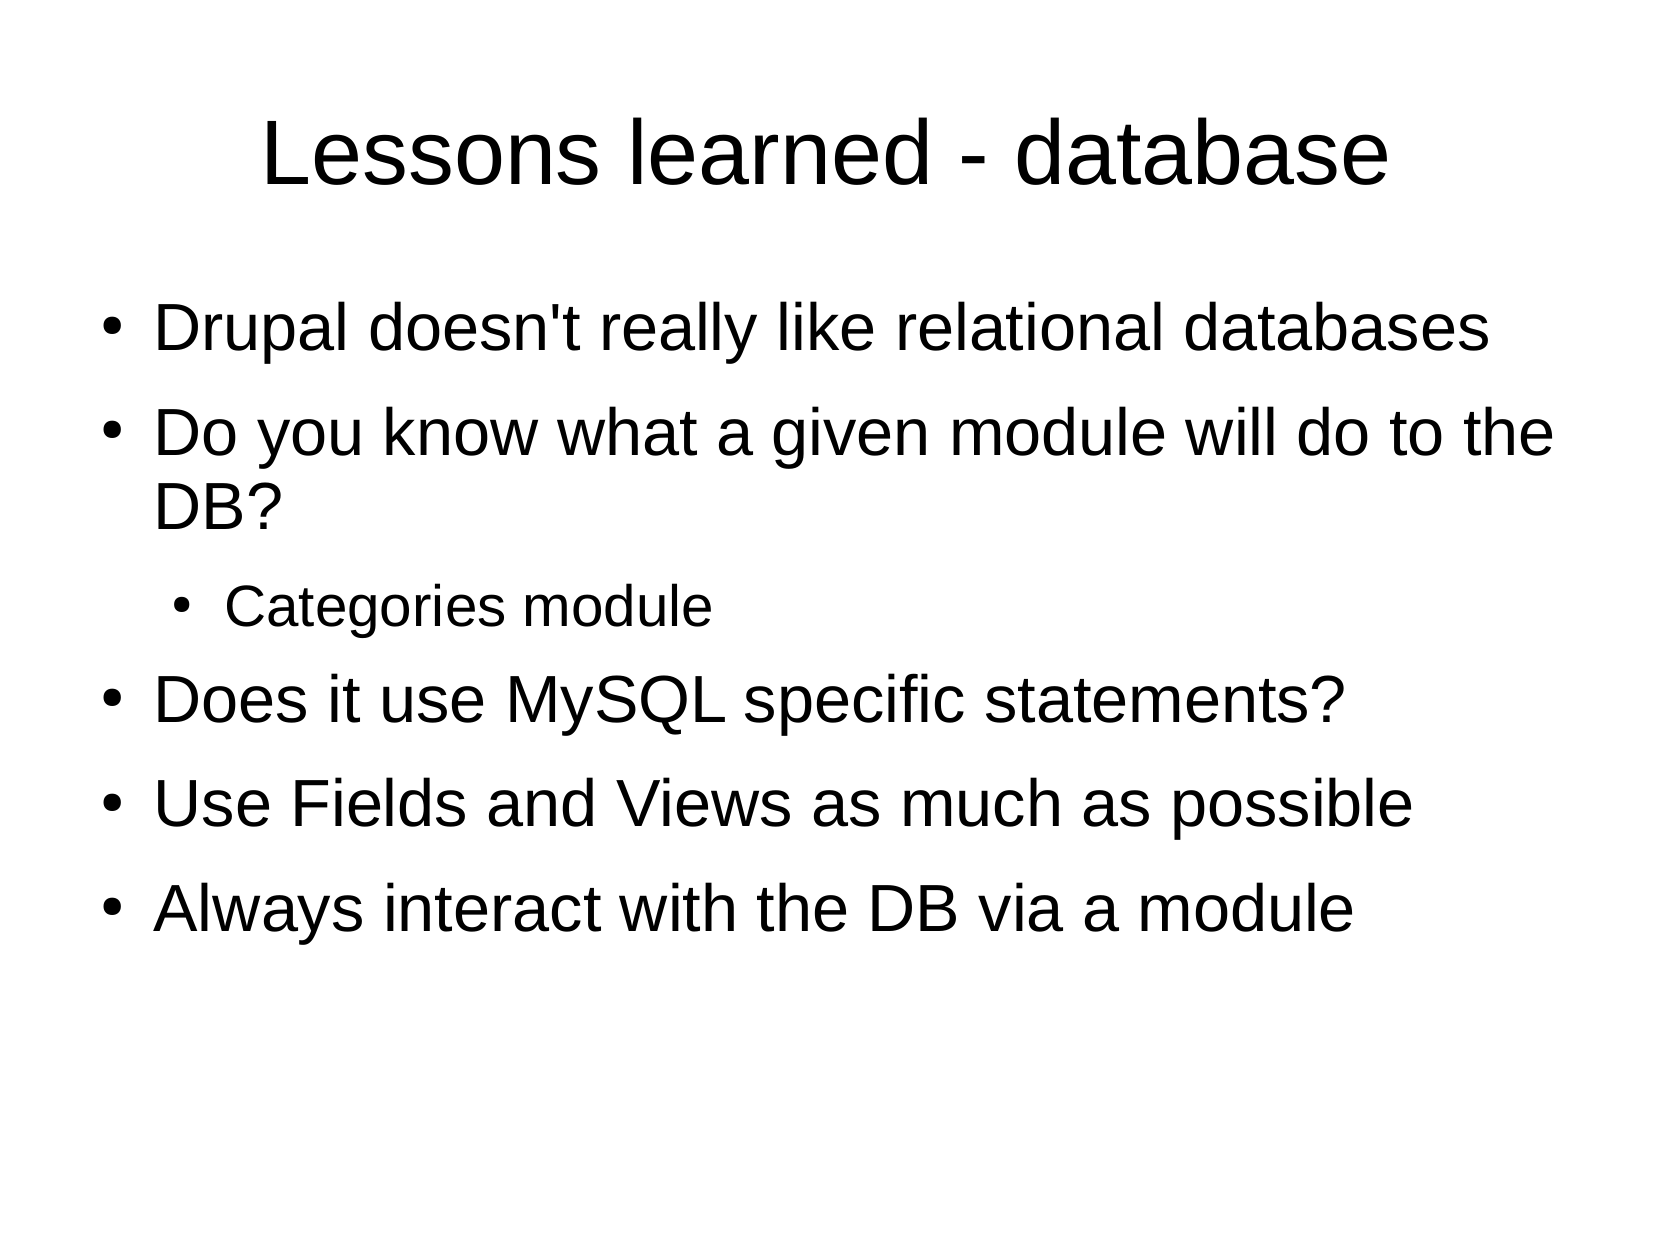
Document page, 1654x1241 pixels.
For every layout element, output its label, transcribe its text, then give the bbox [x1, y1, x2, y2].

list Drupal doesn't really like relational databases Do you know what a given module will do to the DB? Categories module Does it use MySQL specific statements? Use Fields and Views as much as possible Always interact with the DB via a module [82, 290, 1571, 1109]
title Lessons learned - database [82, 49, 1571, 257]
